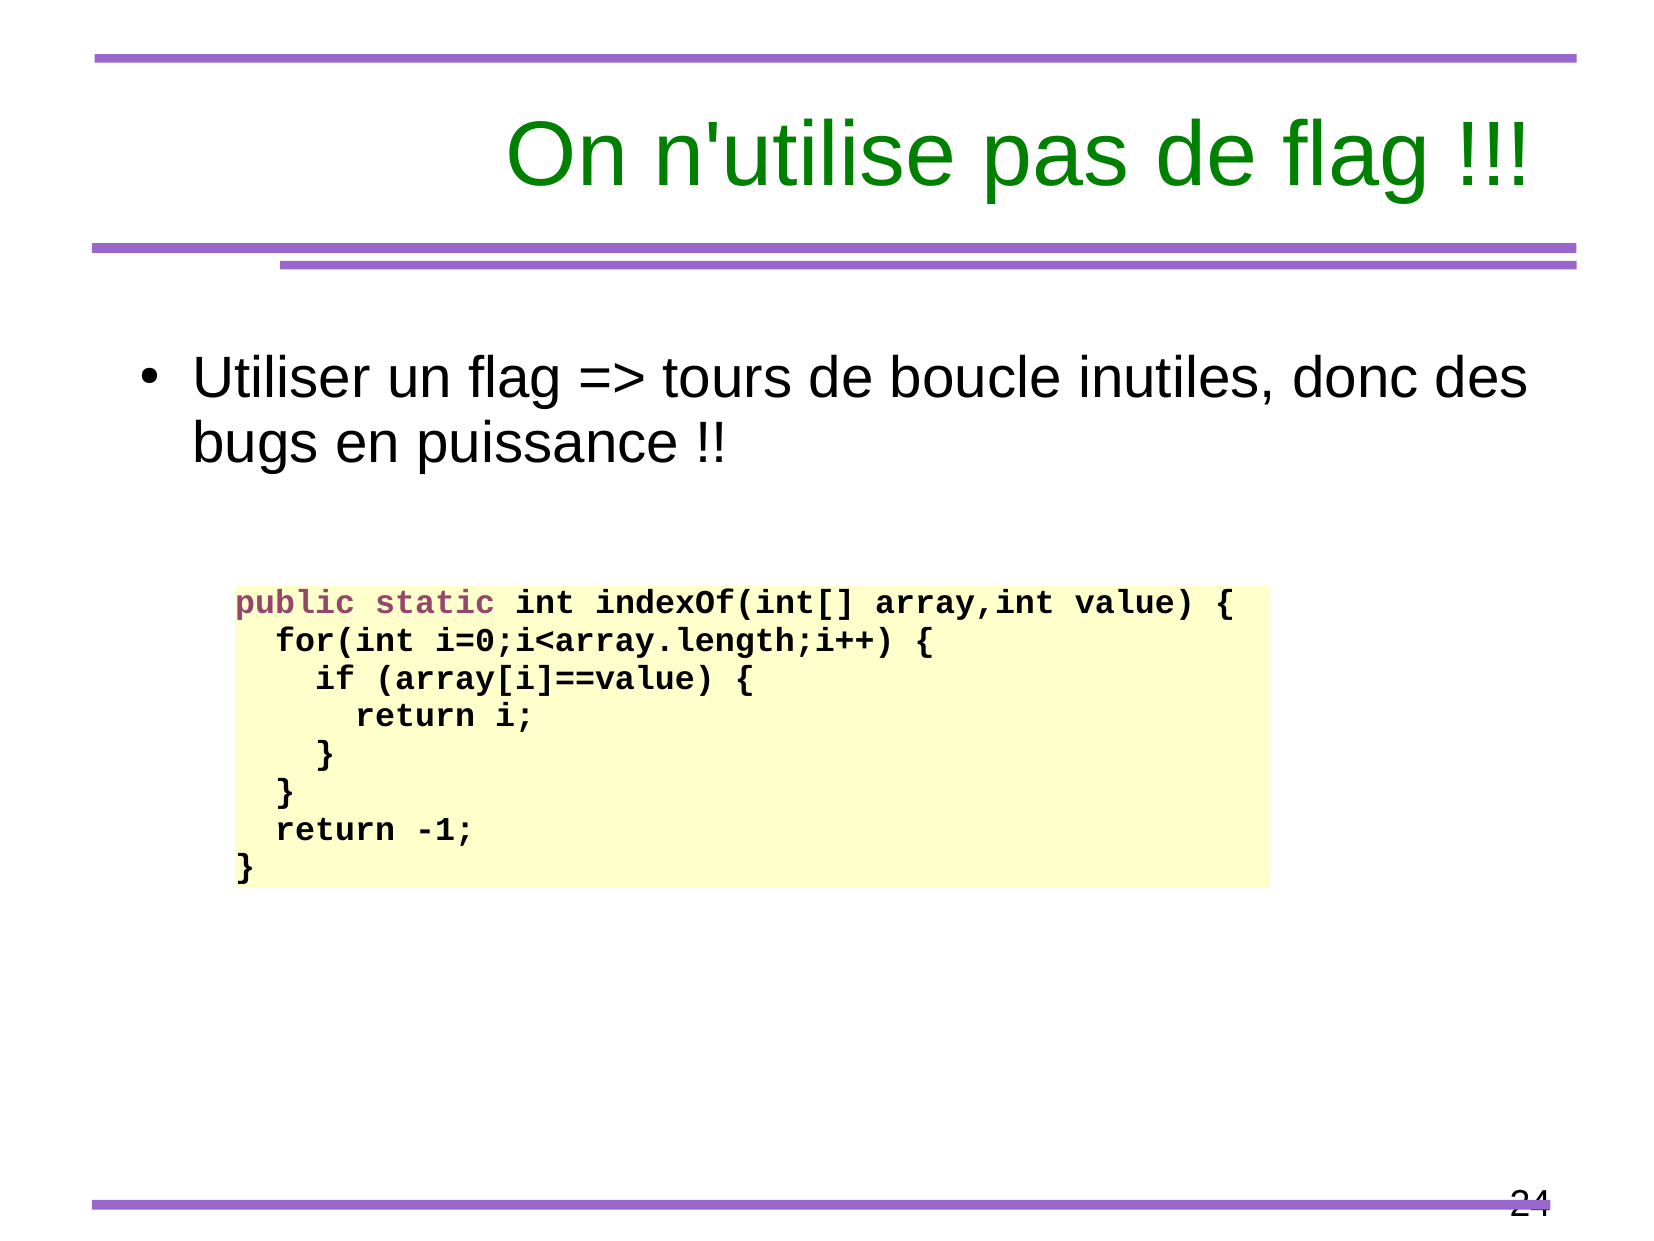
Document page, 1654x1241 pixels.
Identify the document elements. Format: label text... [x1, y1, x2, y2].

list Utiliser un flag => tours de boucle inutiles, donc des bugs en puissance !! [121, 344, 1534, 506]
text_box public static int indexOf(int[] array,int value) { for(int i=0;i<array.length;i++) { if (array[i]==value) { return i; } } return -1; } [235, 585, 1271, 888]
title On n'utilise pas de flag !!! [121, 49, 1534, 257]
